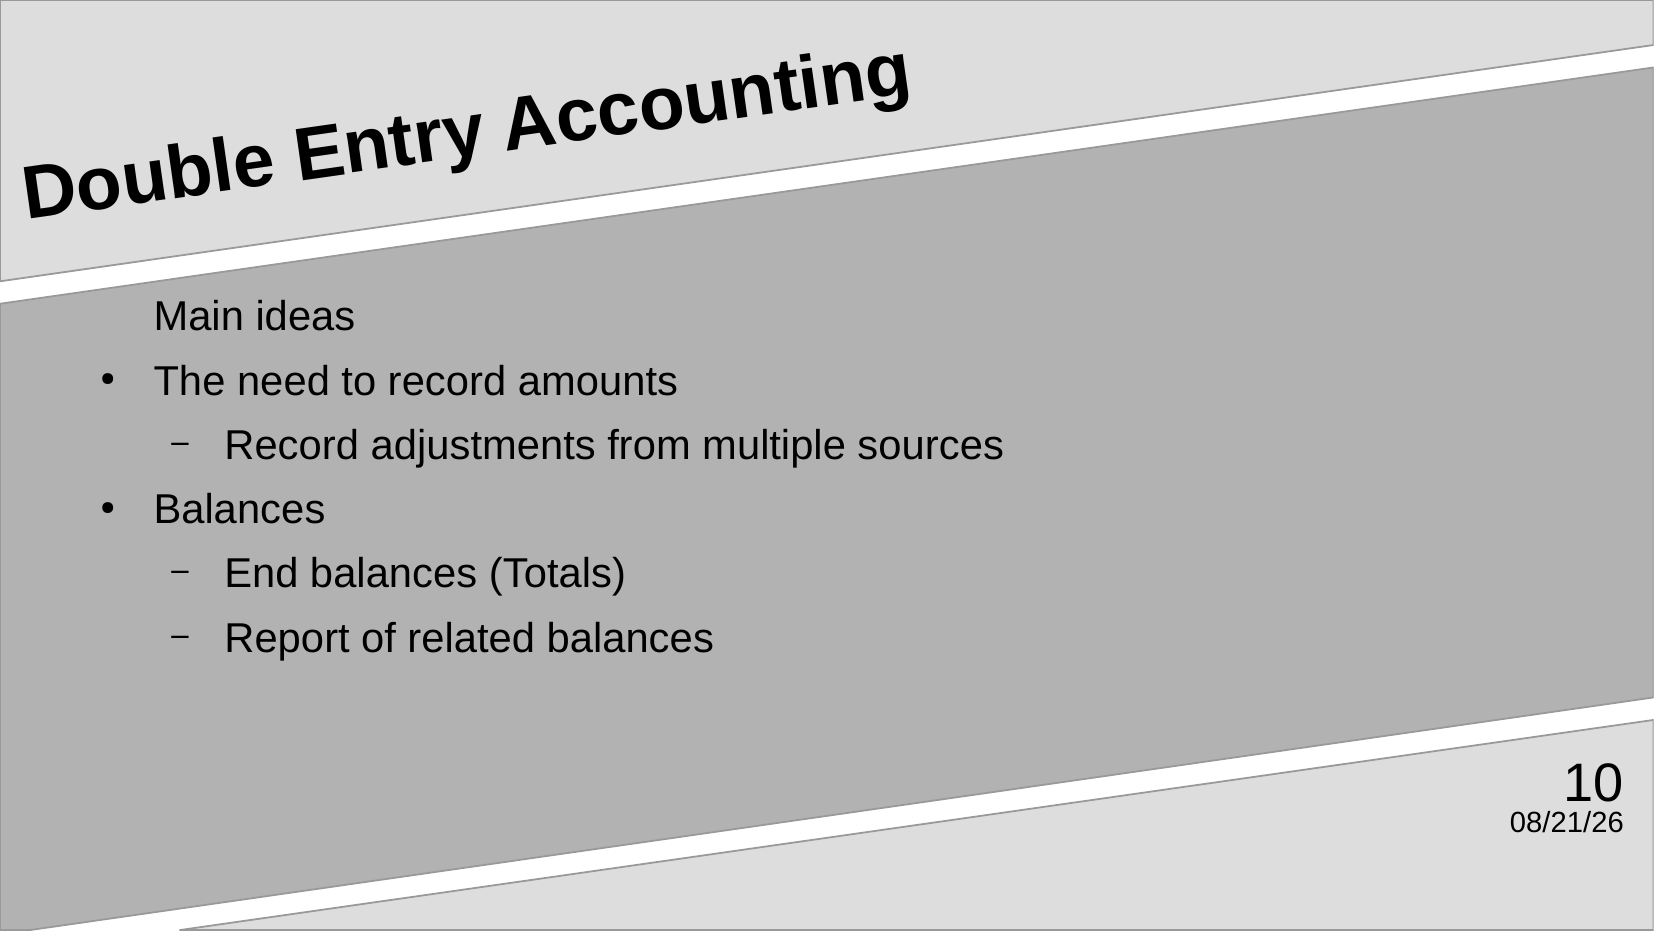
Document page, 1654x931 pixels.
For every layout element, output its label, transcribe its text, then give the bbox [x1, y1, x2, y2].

list Main ideas The need to record amounts Record adjustments from multiple sources Balances End balances (Totals) Report of related balances [82, 292, 1538, 833]
title Double Entry Accounting [11, 0, 1496, 272]
